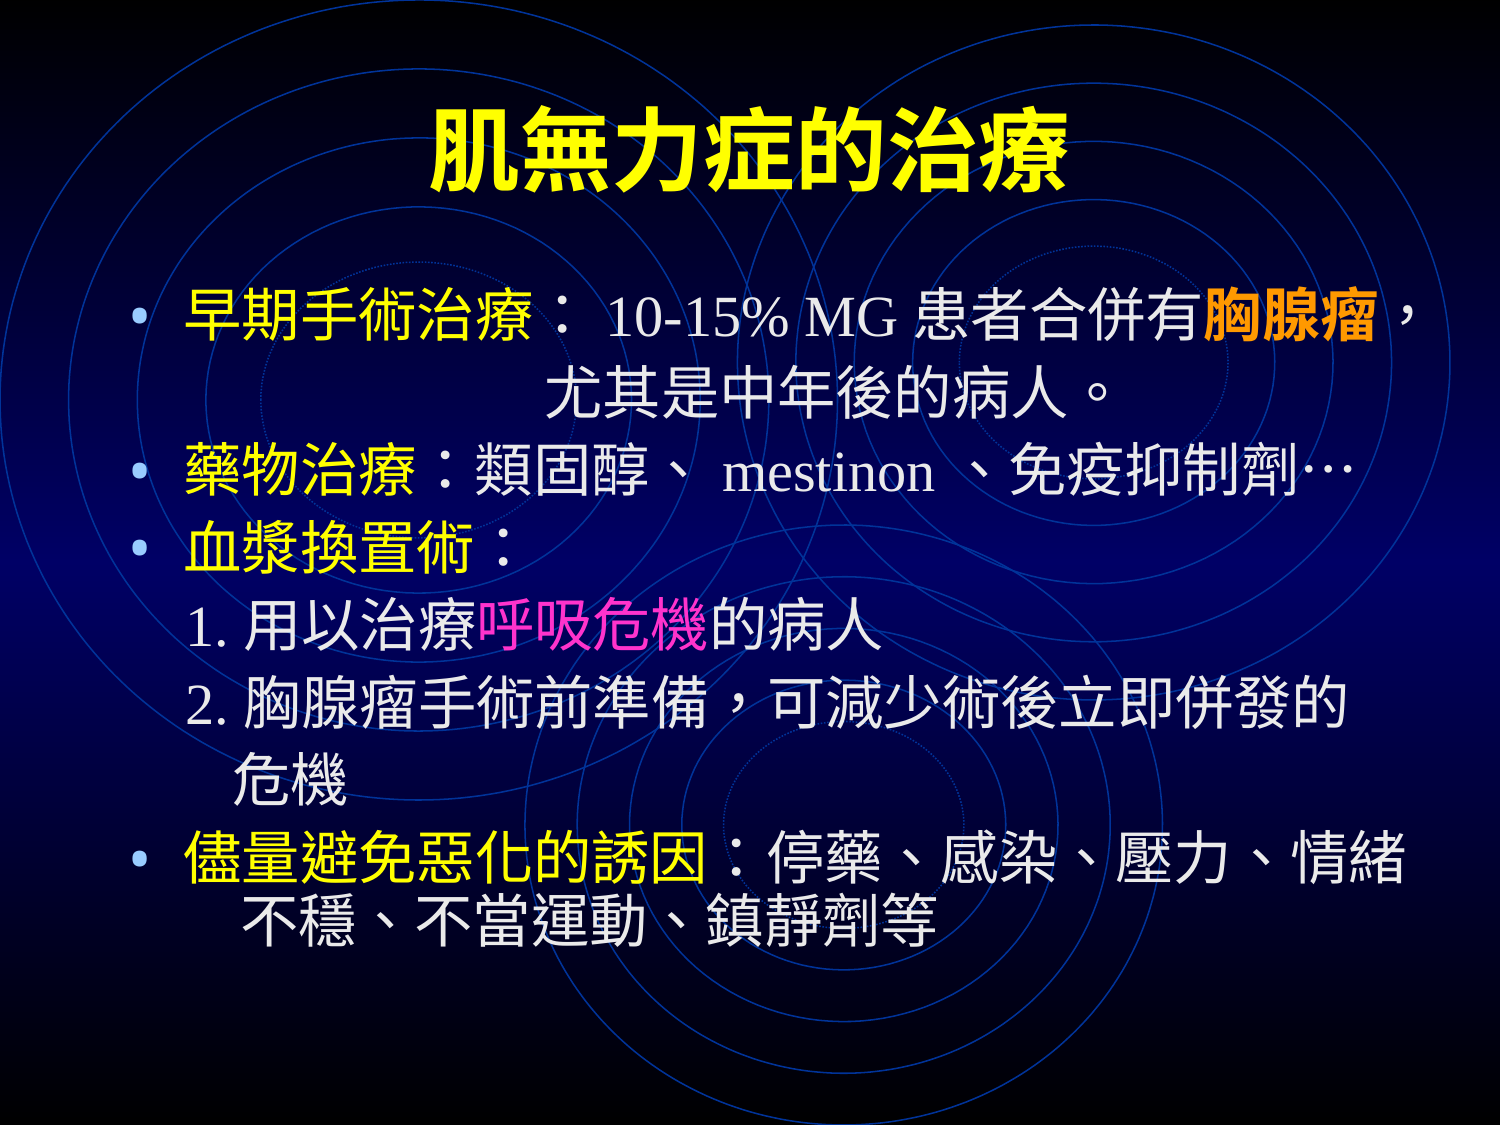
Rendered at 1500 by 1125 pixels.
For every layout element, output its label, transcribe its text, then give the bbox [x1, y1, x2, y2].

text_box 肌無力症的治療 [112, 31, 1387, 264]
text_box 早期手術治療：10-15% MG患者合併有胸腺瘤， 尤其是中年後的病人。 藥物治療：類固醇、mestinon、免疫抑制劑… 血漿換置術： 1.用以治療呼吸危機的病人 2.胸腺瘤手術前準備，可減少術後立即併發的 危機 儘量避免惡化的誘因：停藥、感染、壓力、情緒不穩、不當運動、鎮靜劑等 [113, 279, 1423, 1050]
